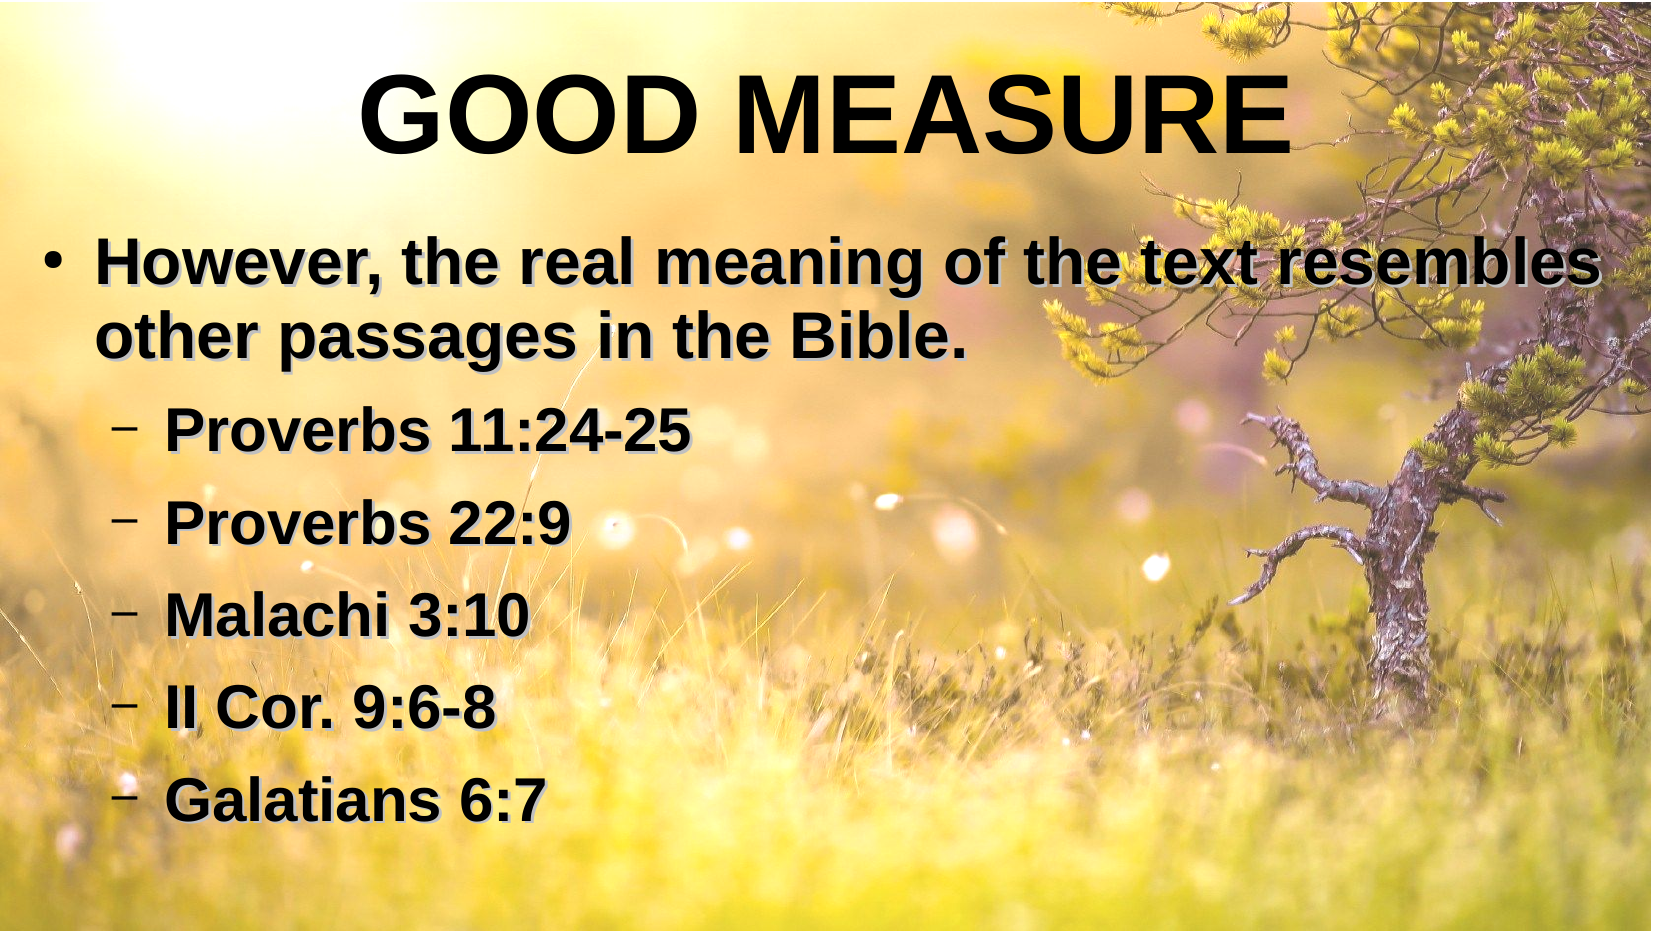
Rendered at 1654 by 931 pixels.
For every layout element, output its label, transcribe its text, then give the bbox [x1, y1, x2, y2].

list However, the real meaning of the text resembles other passages in the Bible. Proverbs 11:24-25 Proverbs 22:9 Malachi 3:10 II Cor. 9:6-8 Galatians 6:7 [24, 225, 1615, 931]
title GOOD MEASURE [82, 37, 1571, 193]
picture [0, 2, 1651, 931]
